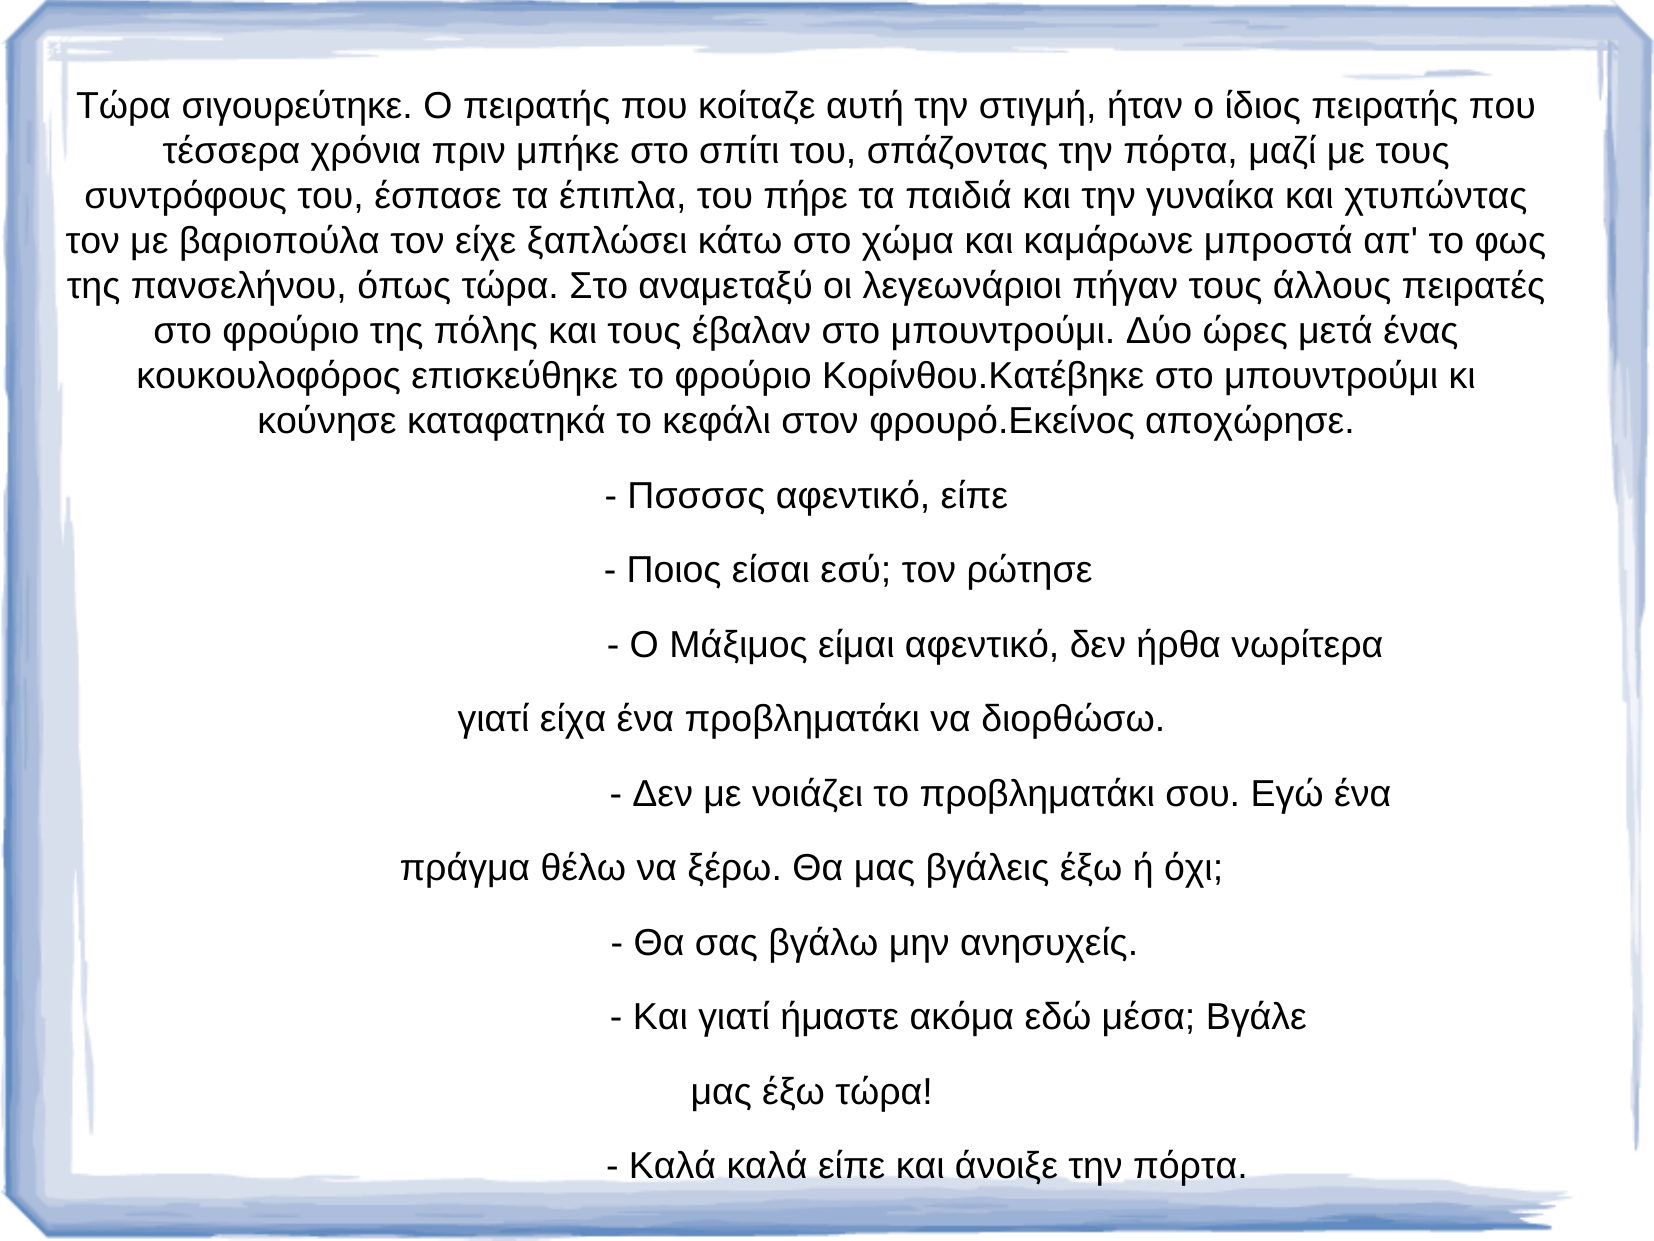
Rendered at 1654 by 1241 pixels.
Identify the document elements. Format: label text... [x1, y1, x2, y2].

subtitle Τώρα σιγουρεύτηκε. Ο πειρατής που κοίταζε αυτή την στιγμή, ήταν ο ίδιος πειρατής που τέσσερα χρόνια πριν μπήκε στο σπίτι του, σπάζοντας την πόρτα, μαζί με τους συντρόφους του, έσπασε τα έπιπλα, του πήρε τα παιδιά και την γυναίκα και χτυπώντας τον με βαριοπούλα τον είχε ξαπλώσει κάτω στο χώμα και καμάρωνε μπροστά απ' το φως της πανσελήνου, όπως τώρα. Στο αναμεταξύ οι λεγεωνάριοι πήγαν τους άλλους πειρατές στο φρούριο της πόλης και τους έβαλαν στο μπουντρούμι. Δύο ώρες μετά ένας κουκουλοφόρος επισκεύθηκε το φρούριο Κορίνθου.Κατέβηκε στο μπουντρούμι κι κούνησε καταφατηκά το κεφάλι στον φρουρό.Εκείνος αποχώρησε. - Πσσσσς αφεντικό, είπε - Ποιος είσαι εσύ; τον ρώτησε - Ο Μάξιμος είμαι αφεντικό, δεν ήρθα νωρίτερα γιατί είχα ένα προβληματάκι να διορθώσω. - Δεν με νοιάζει το προβληματάκι σου. Εγώ ένα πράγμα θέλω να ξέρω. Θα μας βγάλεις έξω ή όχι; - Θα σας βγάλω μην ανησυχείς. - Και γιατί ήμαστε ακόμα εδώ μέσα; Βγάλε μας έξω τώρα! - Καλά καλά είπε και άνοιξε την πόρτα. [62, 77, 1551, 1190]
